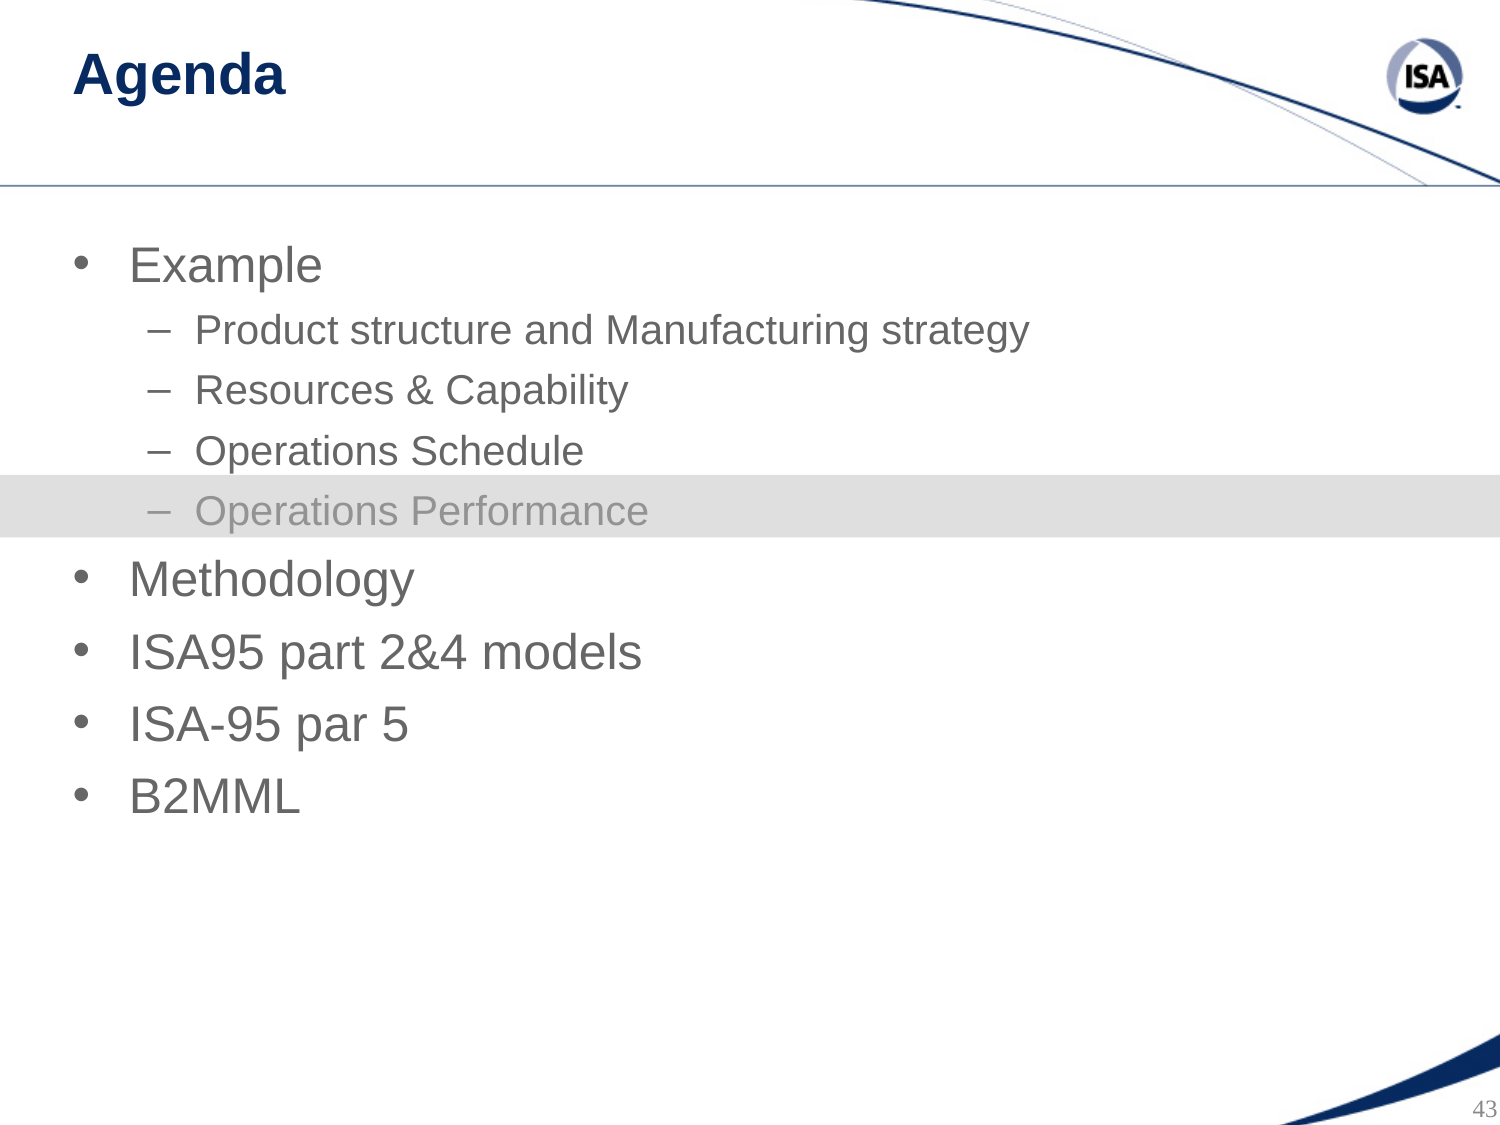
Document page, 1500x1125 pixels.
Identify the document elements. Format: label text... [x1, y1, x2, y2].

list Example Product structure and Manufacturing strategy Resources & Capability Operations Schedule Operations Performance Methodology ISA95 part 2&4 models ISA-95 par 5 B2MML [57, 224, 1413, 474]
picture [0, 0, 1500, 474]
text_box [0, 474, 1500, 538]
list Example Product structure and Manufacturing strategy Resources & Capability Operations Schedule Operations Performance Methodology ISA95 part 2&4 models ISA-95 par 5 B2MML [57, 538, 1413, 988]
title Agenda [57, 28, 1333, 217]
picture [0, 538, 1500, 1125]
